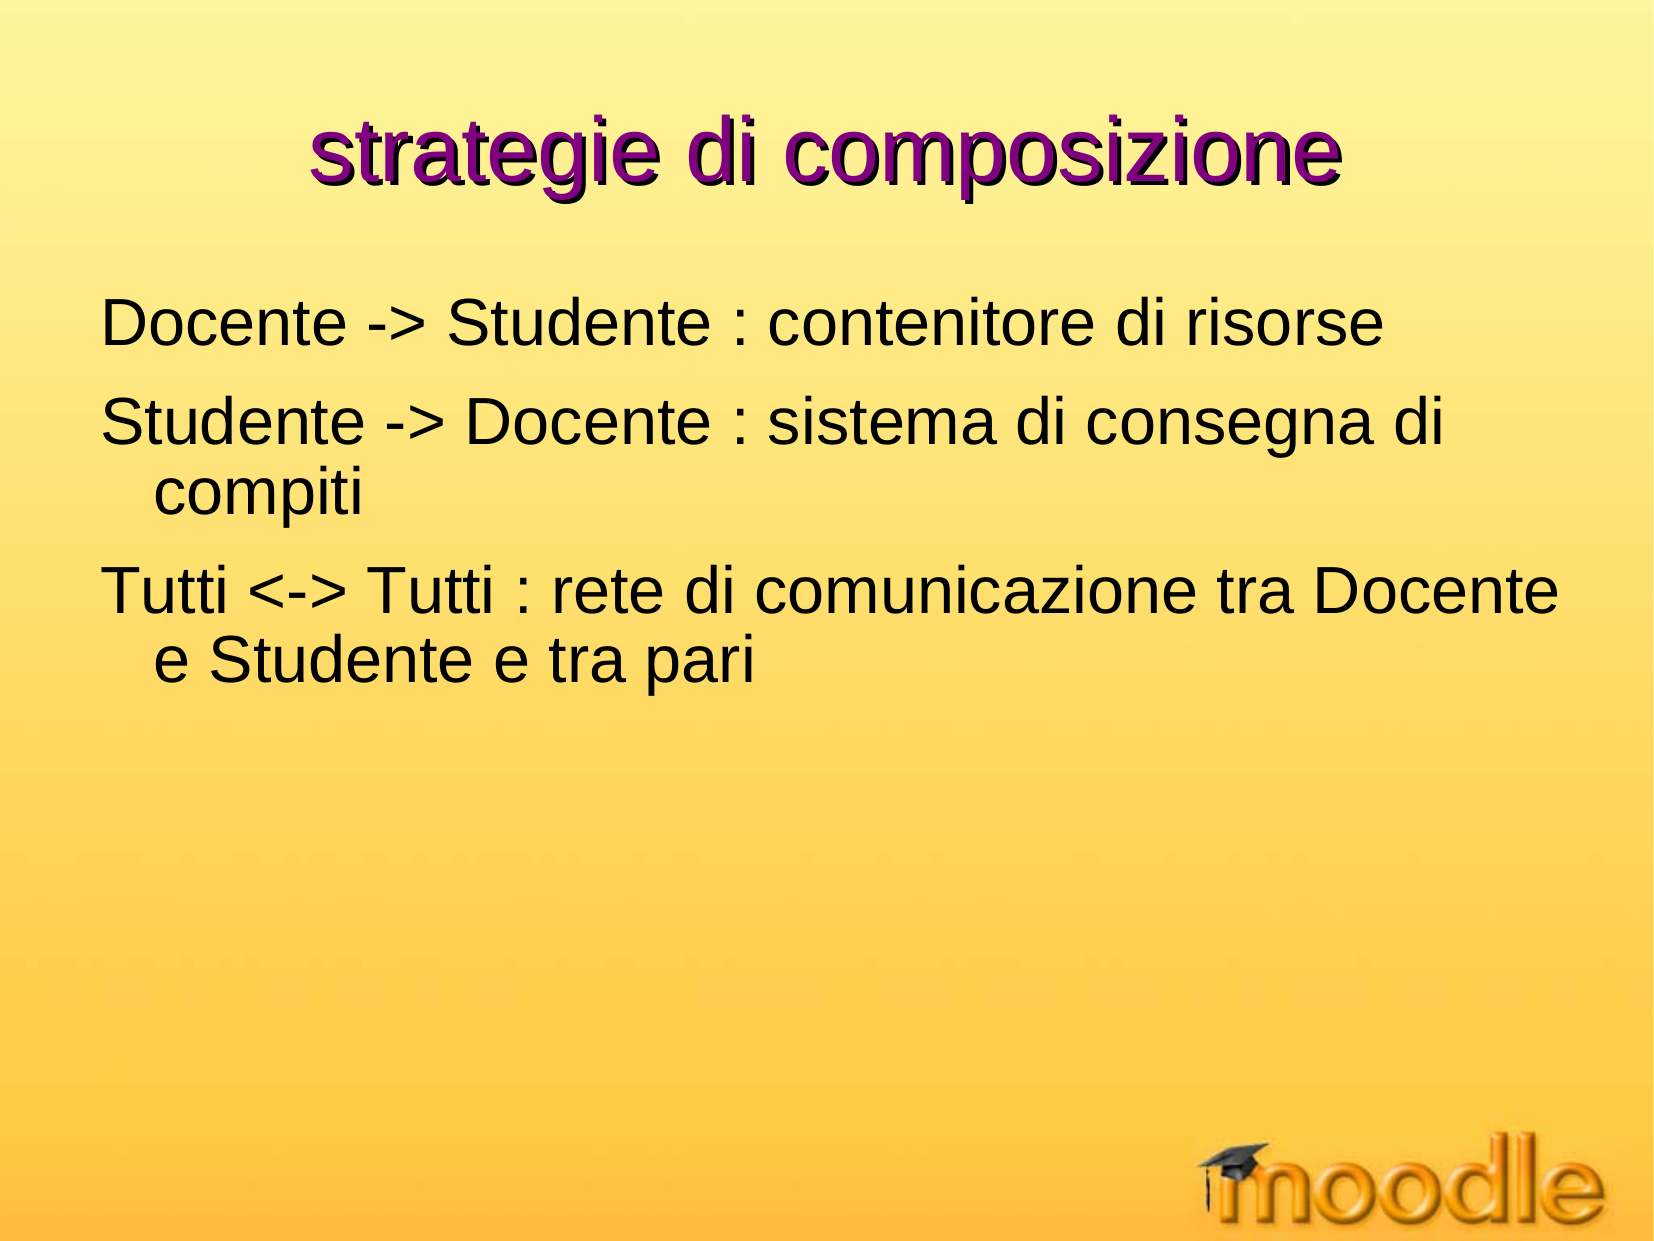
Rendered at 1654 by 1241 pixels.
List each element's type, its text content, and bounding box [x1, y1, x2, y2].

picture [0, 0, 1654, 1241]
list Docente -> Studente : contenitore di risorse Studente -> Docente : sistema di consegna di compiti Tutti <-> Tutti : rete di comunicazione tra Docente e Studente e tra pari [82, 290, 1571, 1109]
title strategie di composizione [82, 49, 1571, 257]
